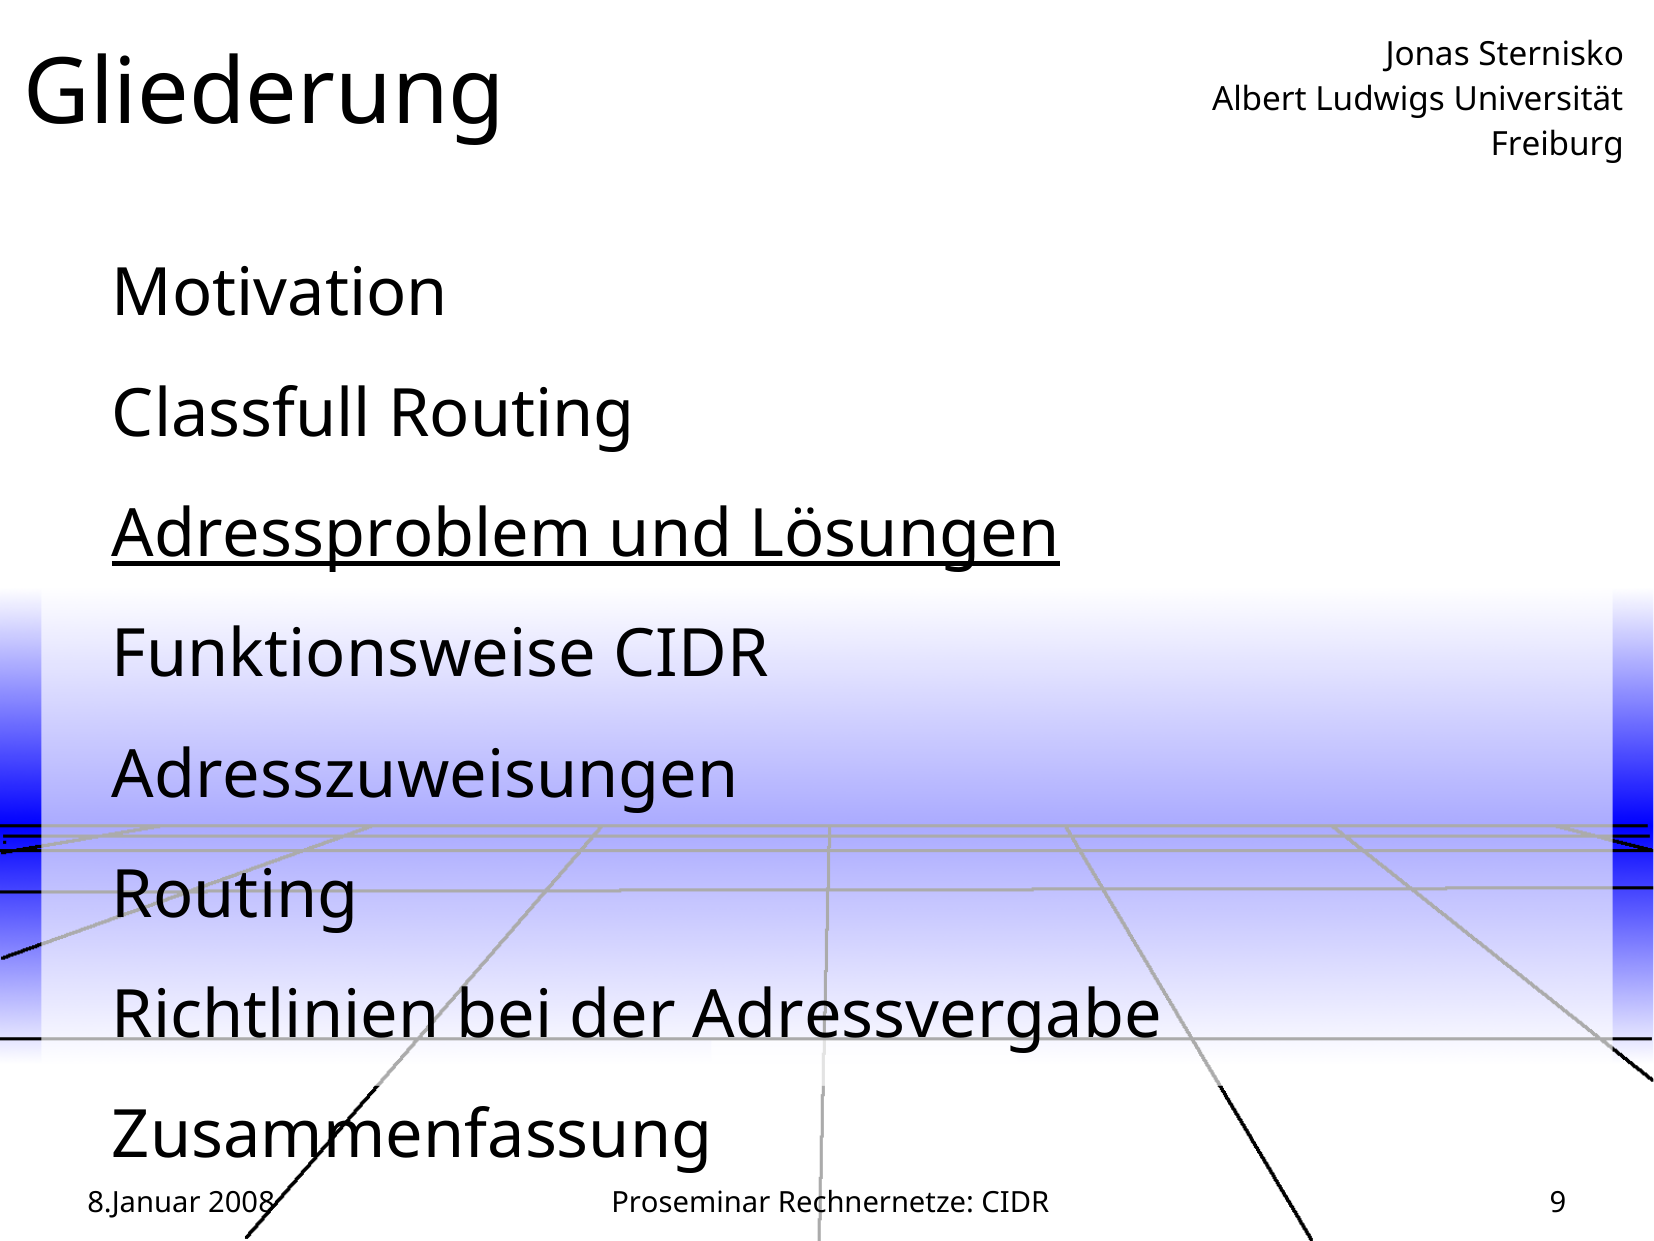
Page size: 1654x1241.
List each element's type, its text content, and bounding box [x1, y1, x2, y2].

title Gliederung [23, 31, 1093, 146]
list Motivation Classfull Routing Adressproblem und Lösungen Funktionsweise CIDR Adresszuweisungen Routing Richtlinien bei der Adressvergabe Zusammenfassung [76, 185, 1565, 1137]
picture [0, 0, 1654, 1241]
